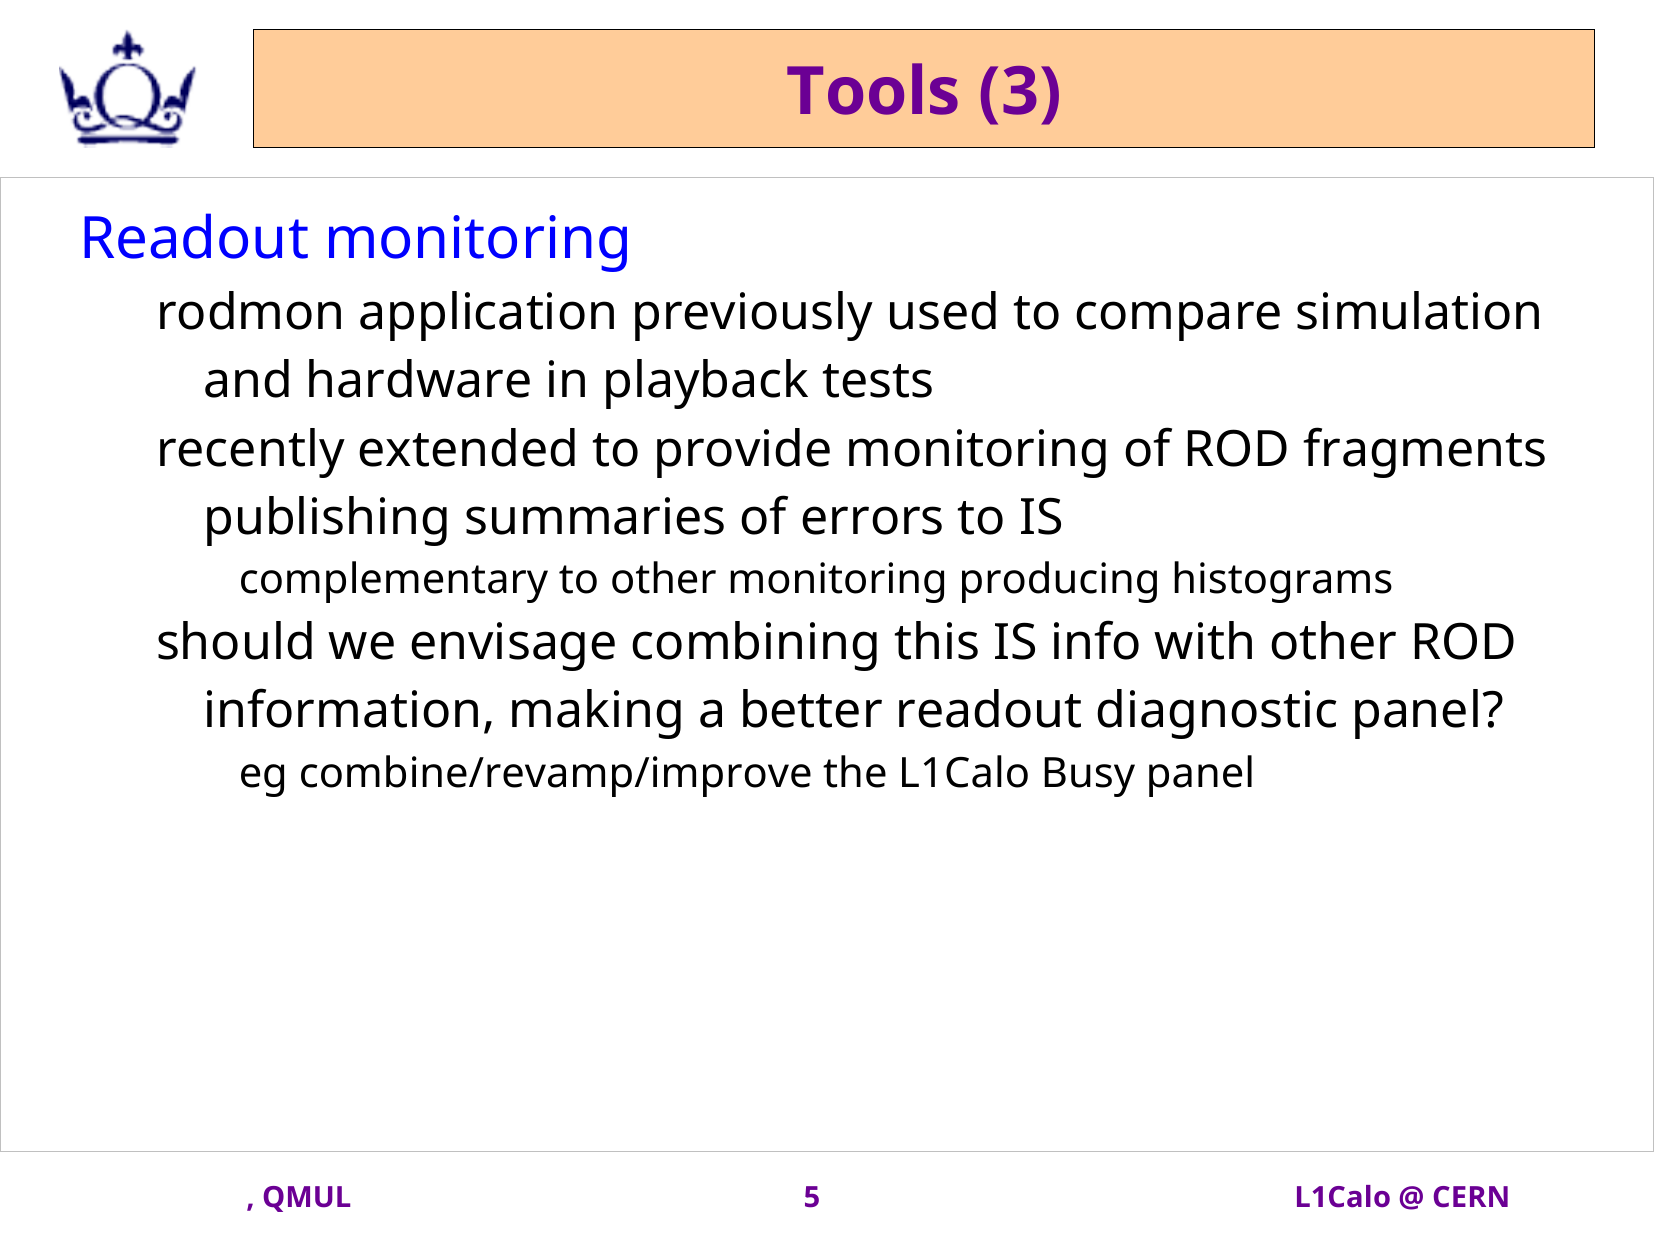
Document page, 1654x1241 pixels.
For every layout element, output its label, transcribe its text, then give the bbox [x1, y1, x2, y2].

title Tools (3) [253, 29, 1595, 148]
picture [59, 29, 200, 148]
list Readout monitoring rodmon application previously used to compare simulation and hardware in playback tests recently extended to provide monitoring of ROD fragments publishing summaries of errors to IS complementary to other monitoring producing histograms should we envisage combining this IS info with other ROD information, making a better readout diagnostic panel? eg combine/revamp/improve the L1Calo Busy panel [61, 196, 1605, 1117]
